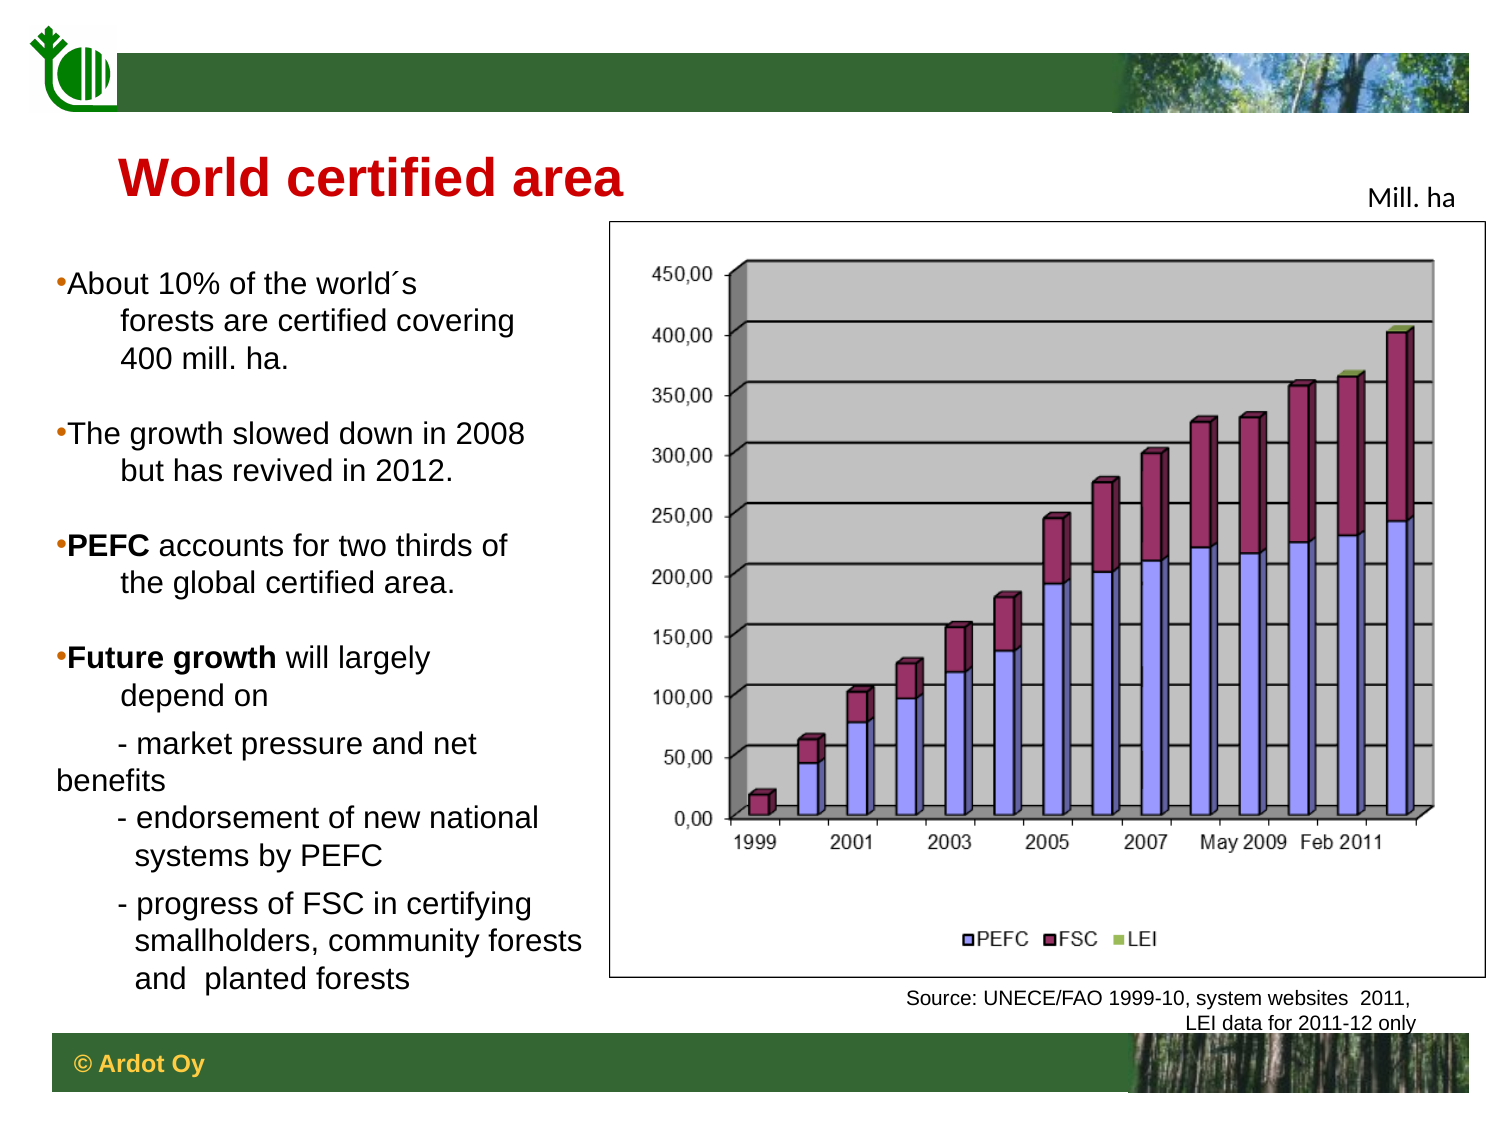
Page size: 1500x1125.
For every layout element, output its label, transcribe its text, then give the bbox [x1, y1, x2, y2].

picture [609, 221, 1486, 978]
title World certified area [0, 127, 1046, 222]
list About 10% of the world´s forests are certified covering 400 mill. ha. The growth slowed down in 2008 but has revived in 2012. PEFC accounts for two thirds of the global certified area. Future growth will largely depend on - market pressure and net benefits - endorsement of new national systems by PEFC - progress of FSC in certifying smallholders, community forests and planted forests [41, 255, 609, 974]
text_box Source: UNECE/FAO 1999-10, system websites 2011, LEI data for 2011-12 only [891, 977, 1439, 1043]
text_box Mill. ha [1352, 171, 1473, 222]
